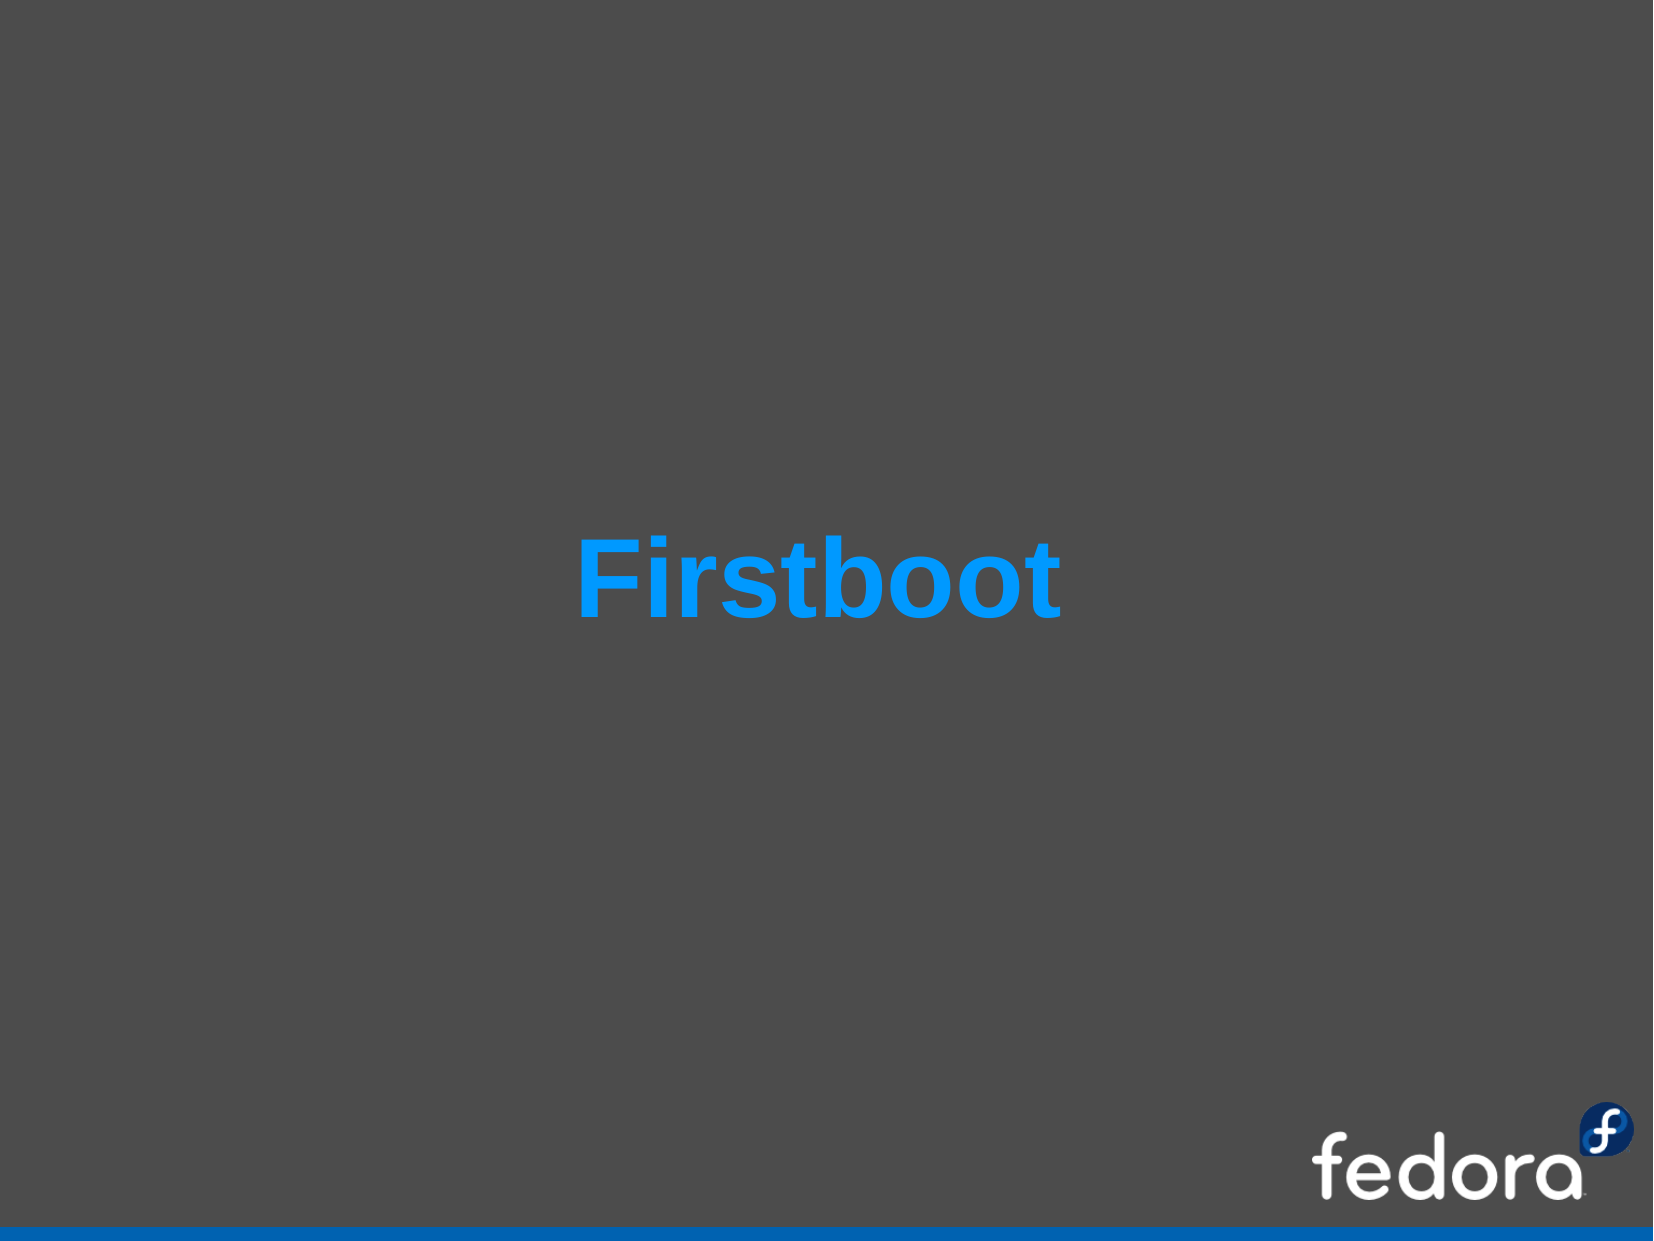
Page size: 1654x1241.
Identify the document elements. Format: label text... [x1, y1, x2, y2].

title Firstboot [112, 75, 1524, 1082]
picture [1312, 1102, 1634, 1200]
